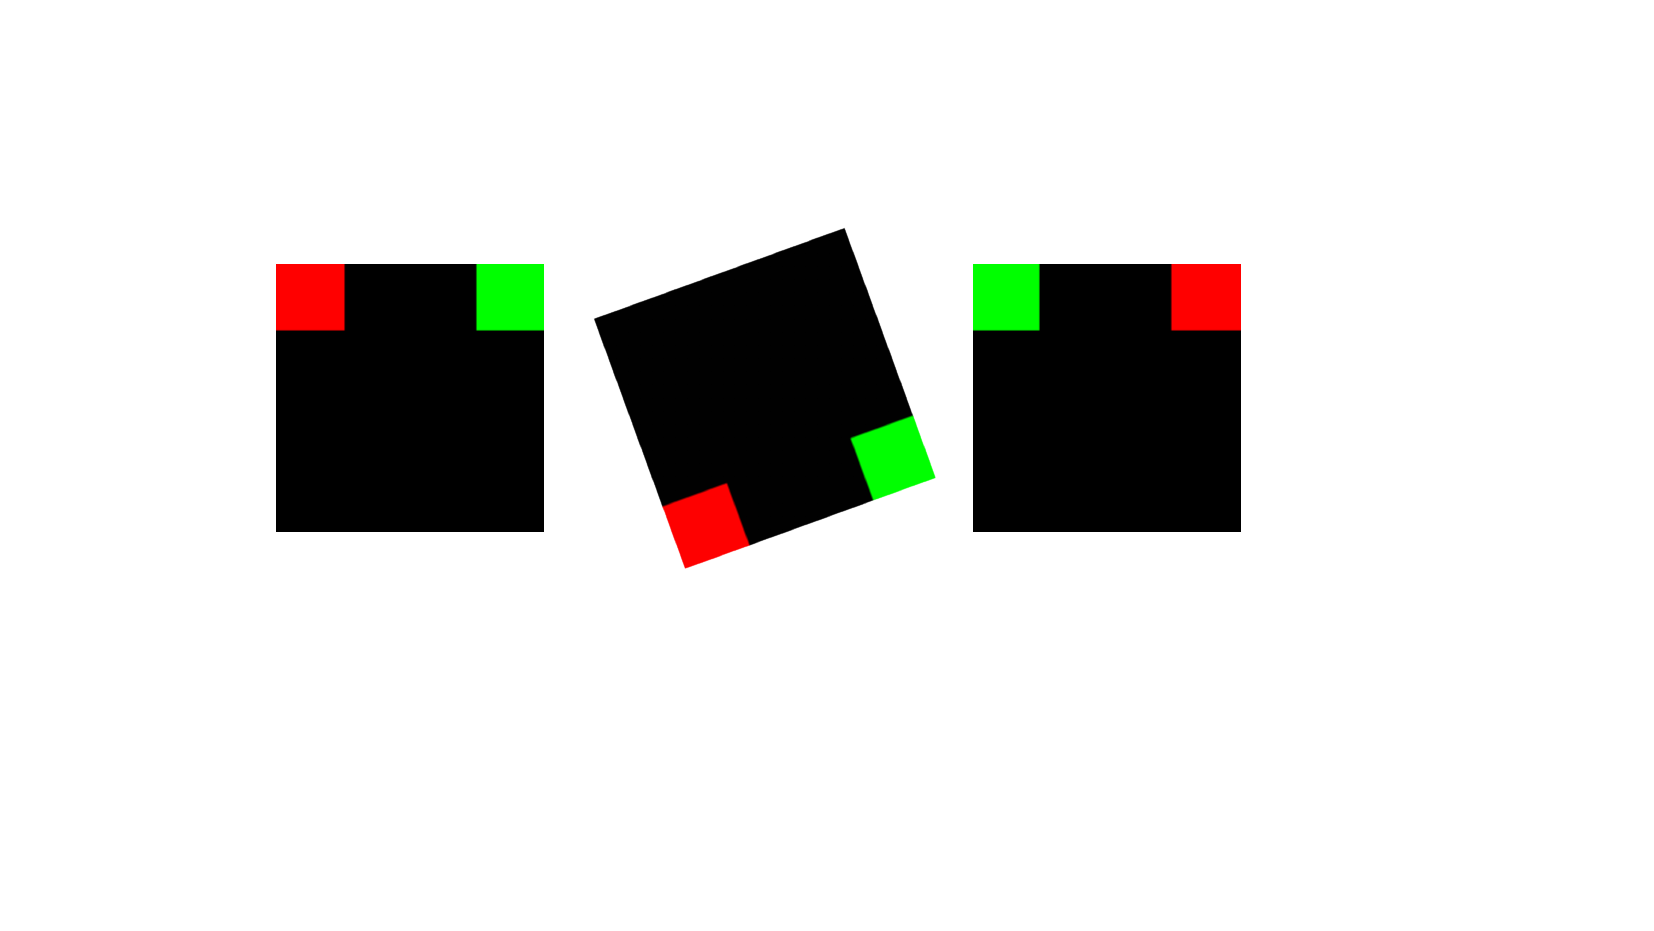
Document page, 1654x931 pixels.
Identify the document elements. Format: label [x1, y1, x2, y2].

picture [593, 227, 936, 569]
picture [276, 264, 544, 532]
picture [973, 264, 1241, 532]
